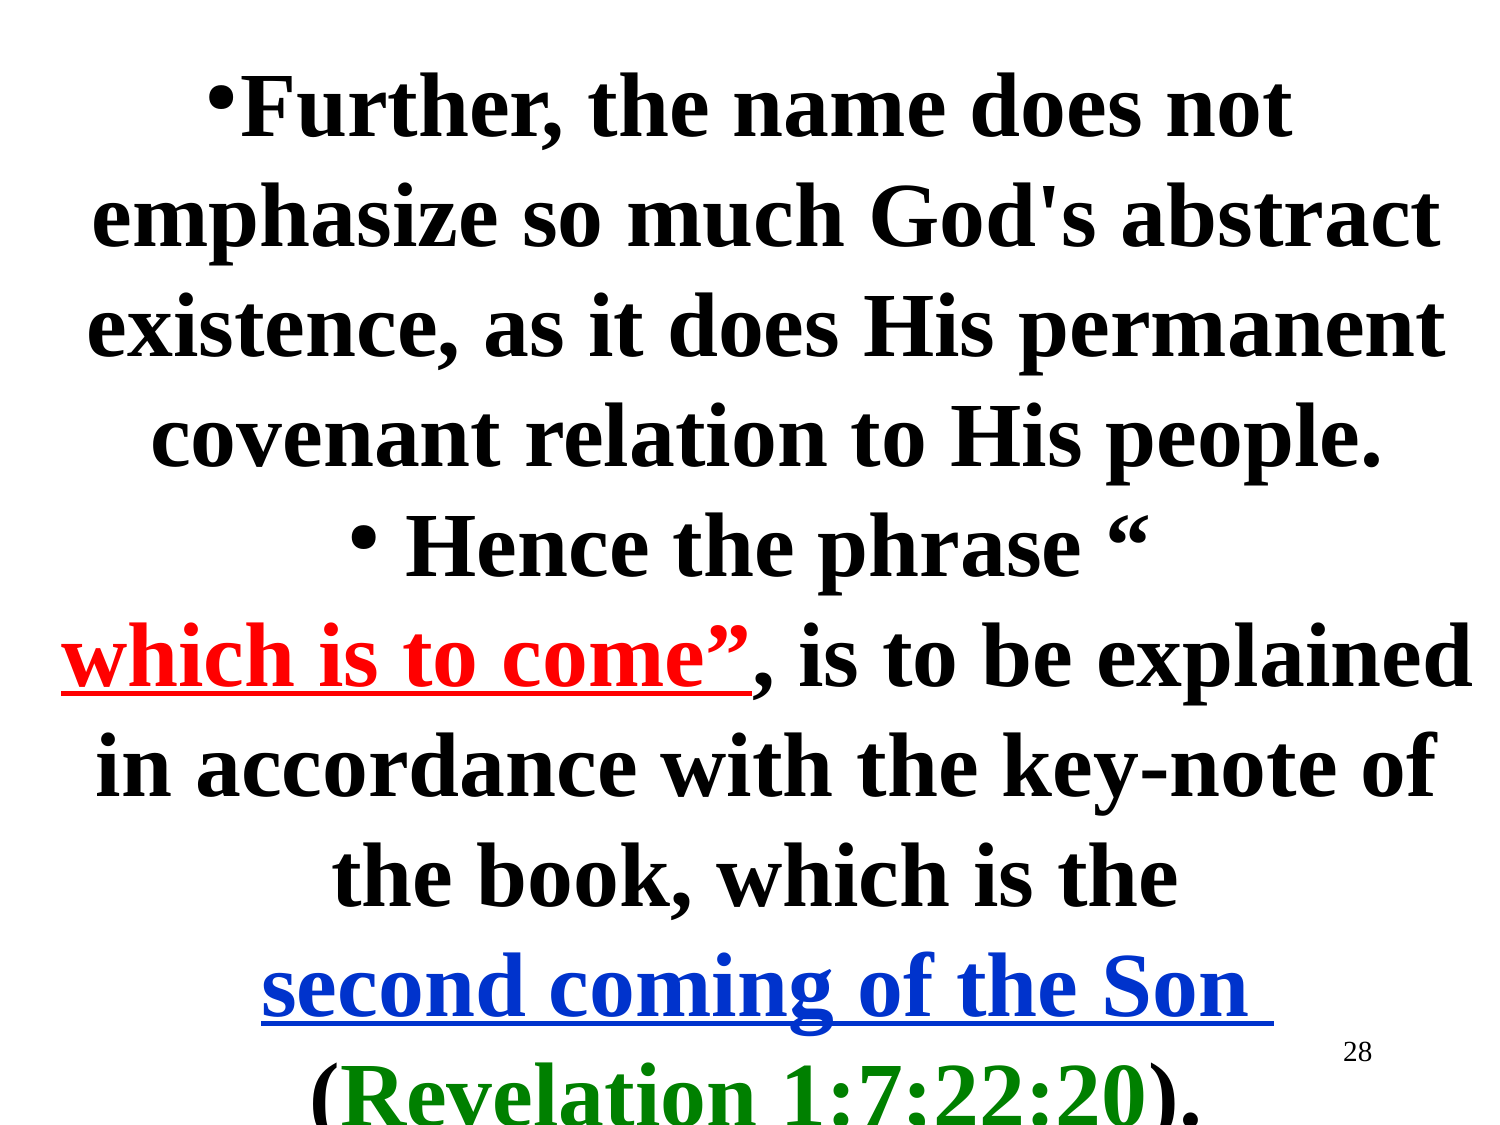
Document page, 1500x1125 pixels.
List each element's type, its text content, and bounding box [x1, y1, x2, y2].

text_box Further, the name does not emphasize so much God's abstract existence, as it does His permanent covenant relation to His people. Hence the phrase “ which is to come”, is to be explained in accordance with the key-note of the book, which is the second coming of the Son (Revelation 1:7;22:20). [0, 37, 1500, 1125]
